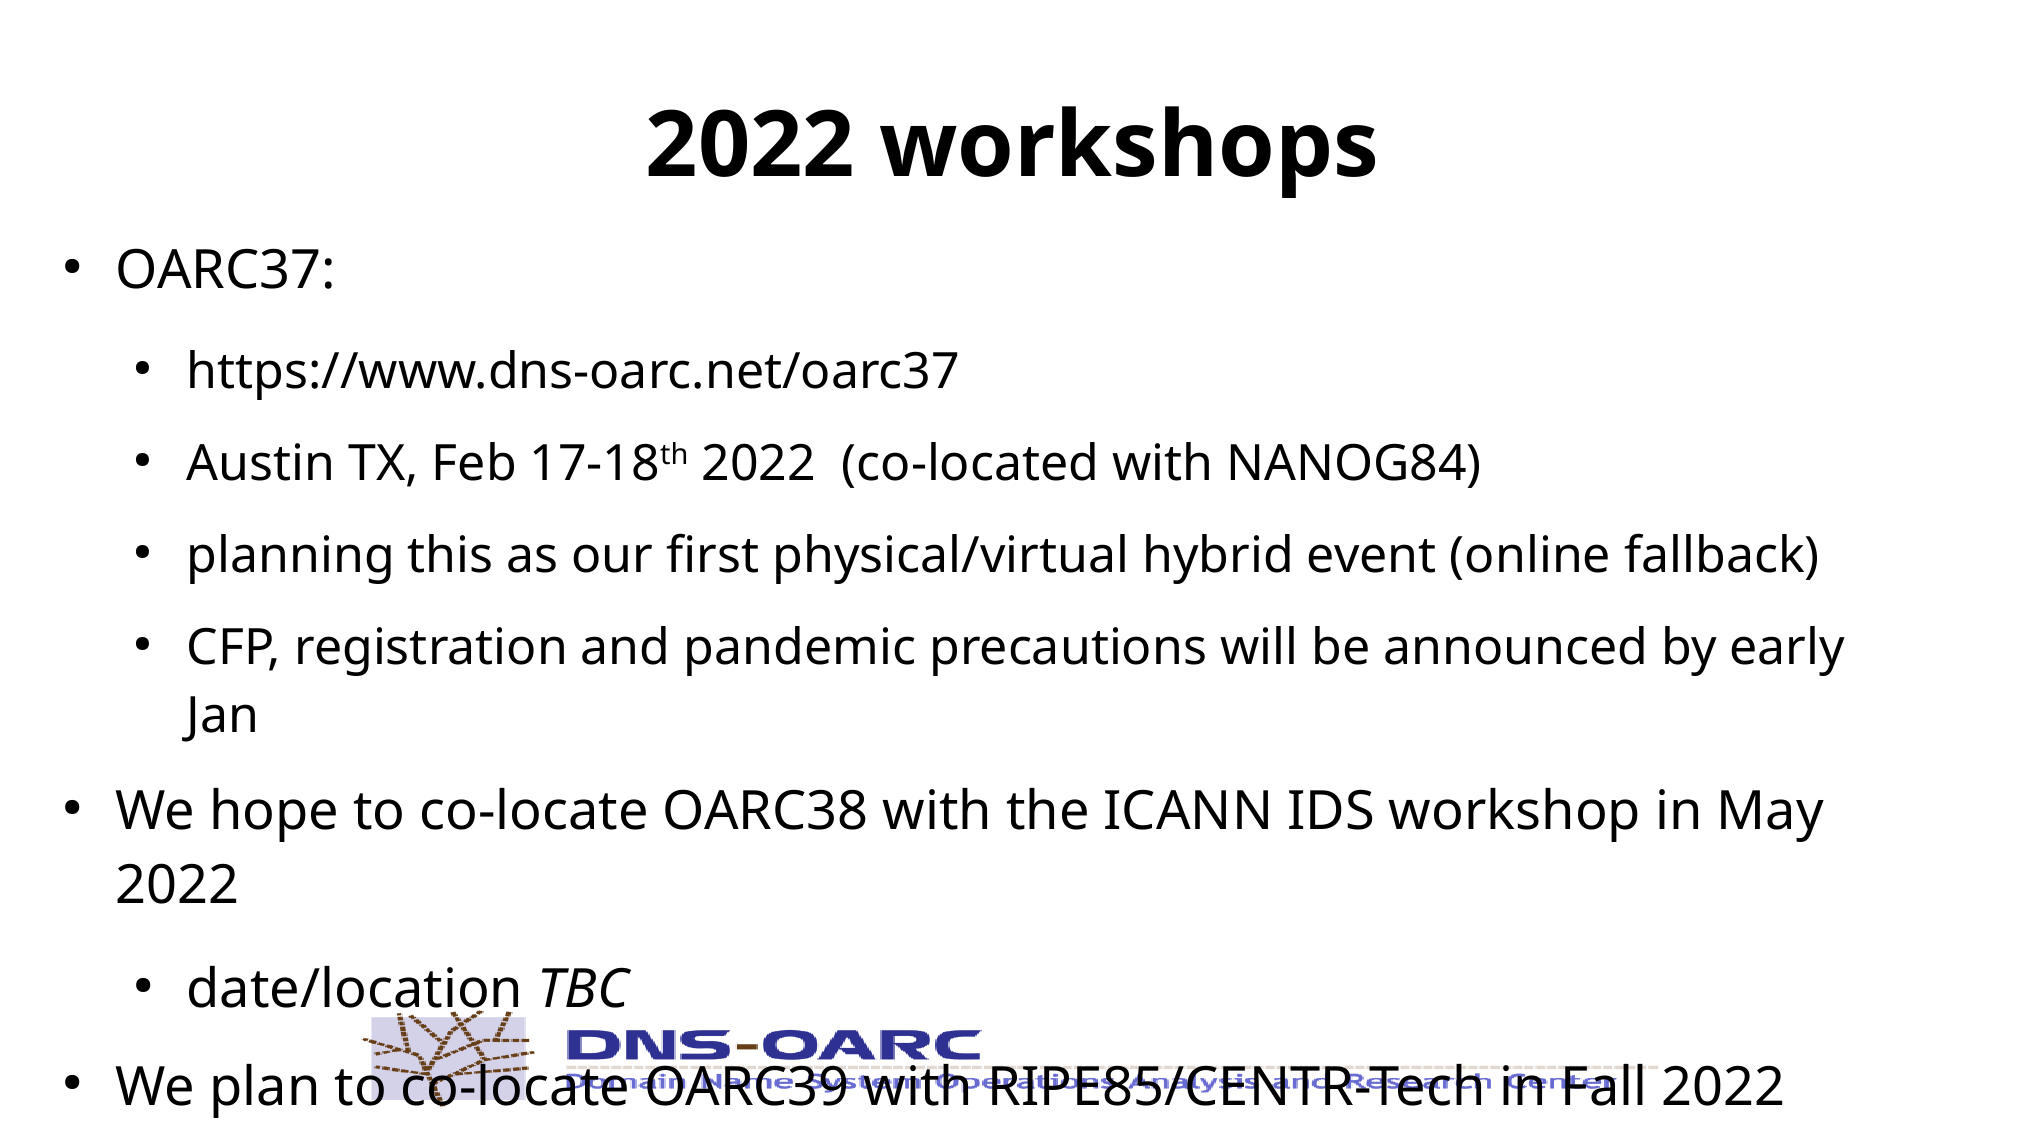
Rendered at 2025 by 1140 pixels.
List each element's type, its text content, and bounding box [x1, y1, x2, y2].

picture [289, 1004, 1700, 1113]
list OARC37: https://www.dns-oarc.net/oarc37 Austin TX, Feb 17-18th 2022 (co-located with NANOG84) planning this as our first physical/virtual hybrid event (online fallback) CFP, registration and pandemic precautions will be announced by early Jan We hope to co-locate OARC38 with the ICANN IDS workshop in May 2022 date/location TBC We plan to co-locate OARC39 with RIPE85/CENTR-Tech in Fall 2022 [45, 230, 1913, 904]
title 2022 workshops [101, 45, 1924, 236]
